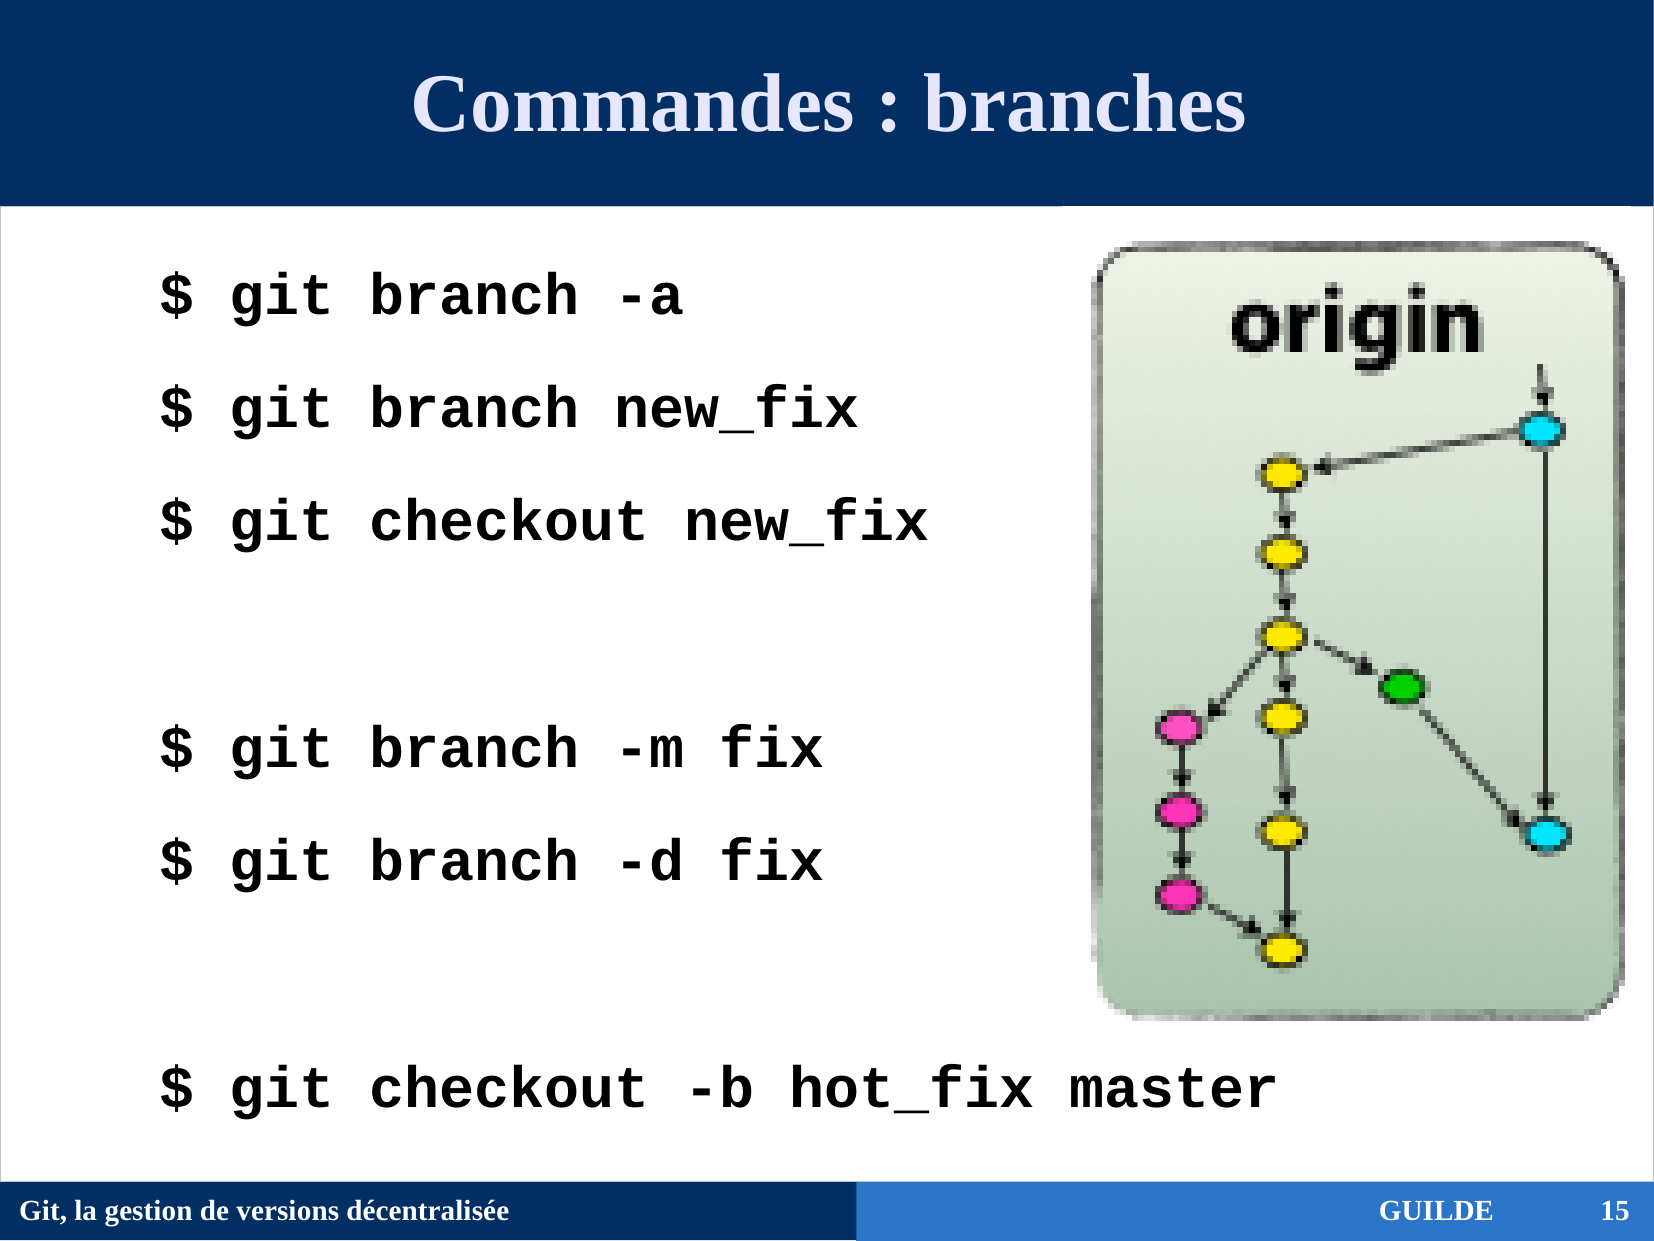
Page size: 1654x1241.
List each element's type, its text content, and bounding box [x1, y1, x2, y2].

list $ git branch -a $ git branch new_fix $ git checkout new_fix $ git branch -m fix $ git branch -d fix $ git checkout -b hot_fix master [88, 265, 1595, 1152]
title Commandes : branches [123, 0, 1536, 208]
picture [1062, 206, 1631, 1045]
